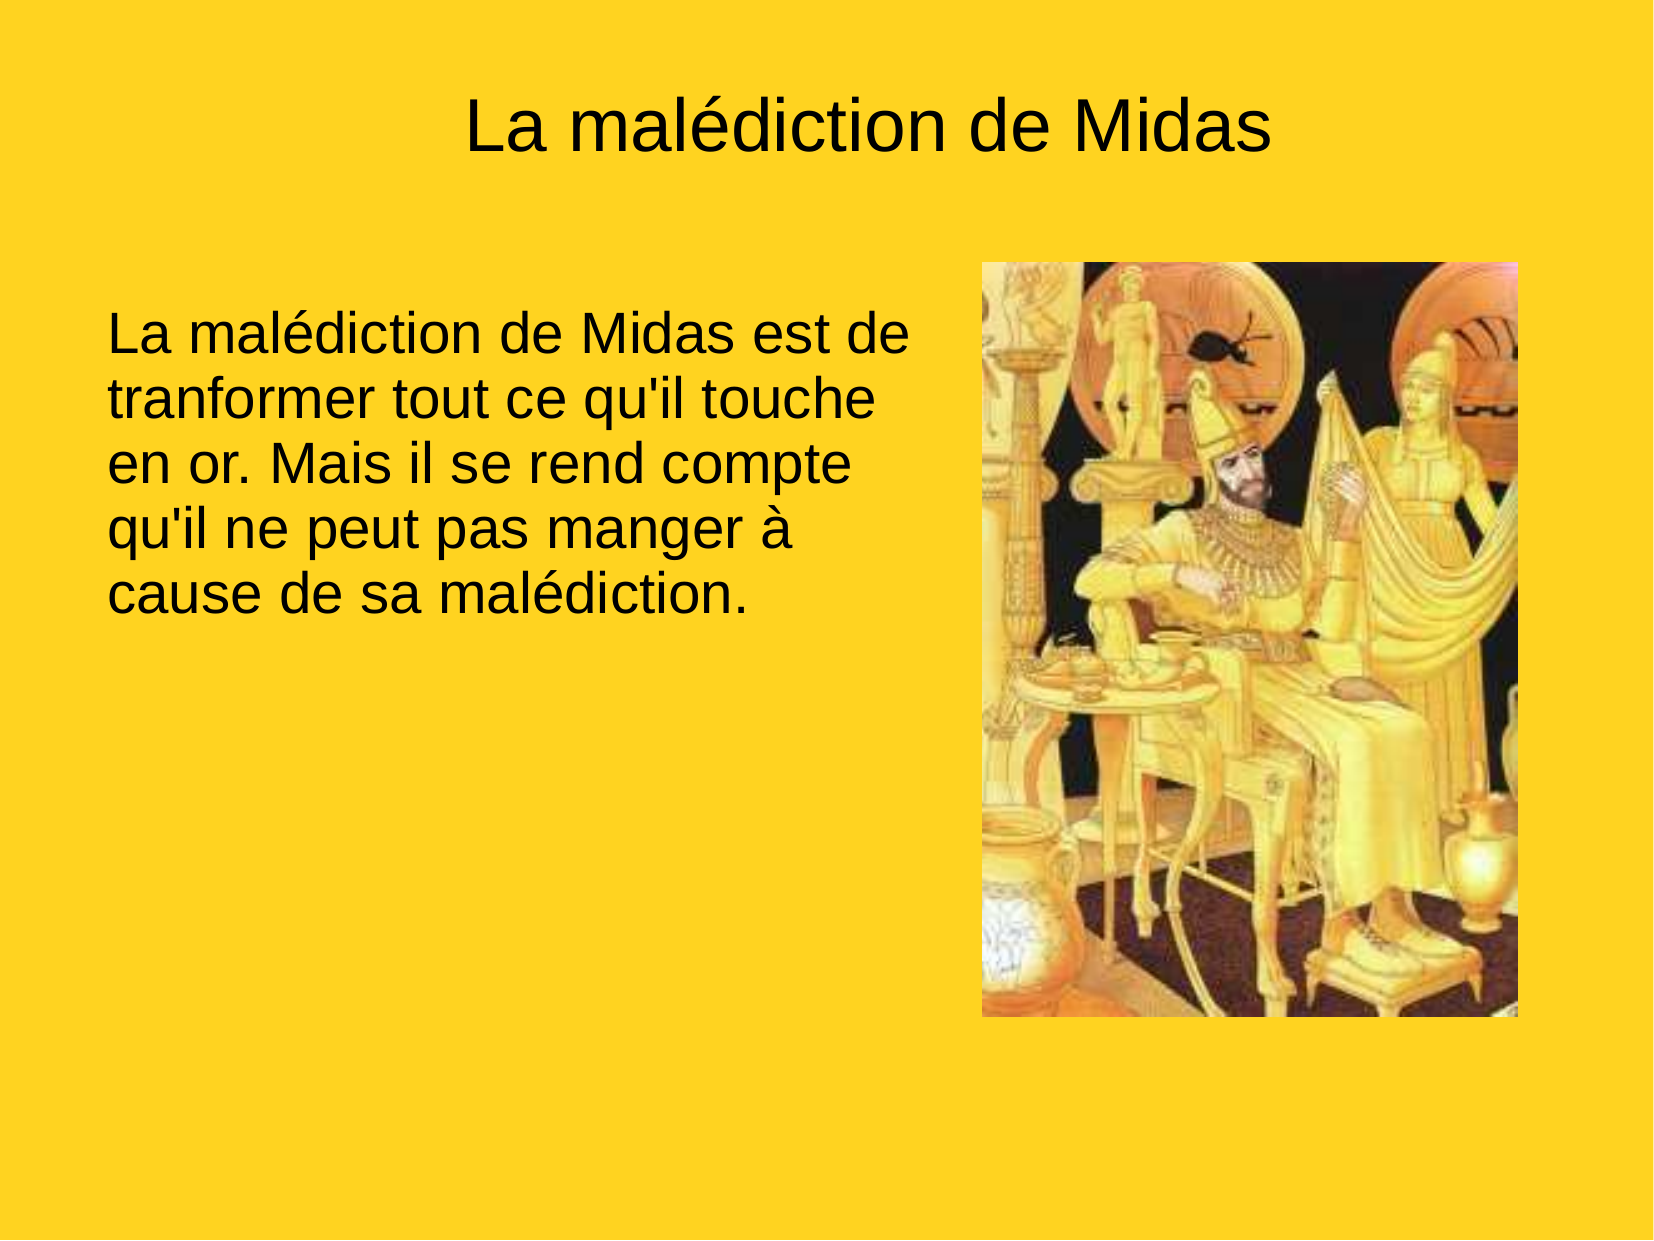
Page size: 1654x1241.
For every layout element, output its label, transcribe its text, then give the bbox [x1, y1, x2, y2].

text_box La malédiction de Midas [106, 75, 1632, 175]
text_box La malédiction de Midas est de tranformer tout ce qu'il touche en or. Mais il se rend compte qu'il ne peut pas manger à cause de sa malédiction. [92, 293, 952, 736]
picture [982, 262, 1518, 1017]
